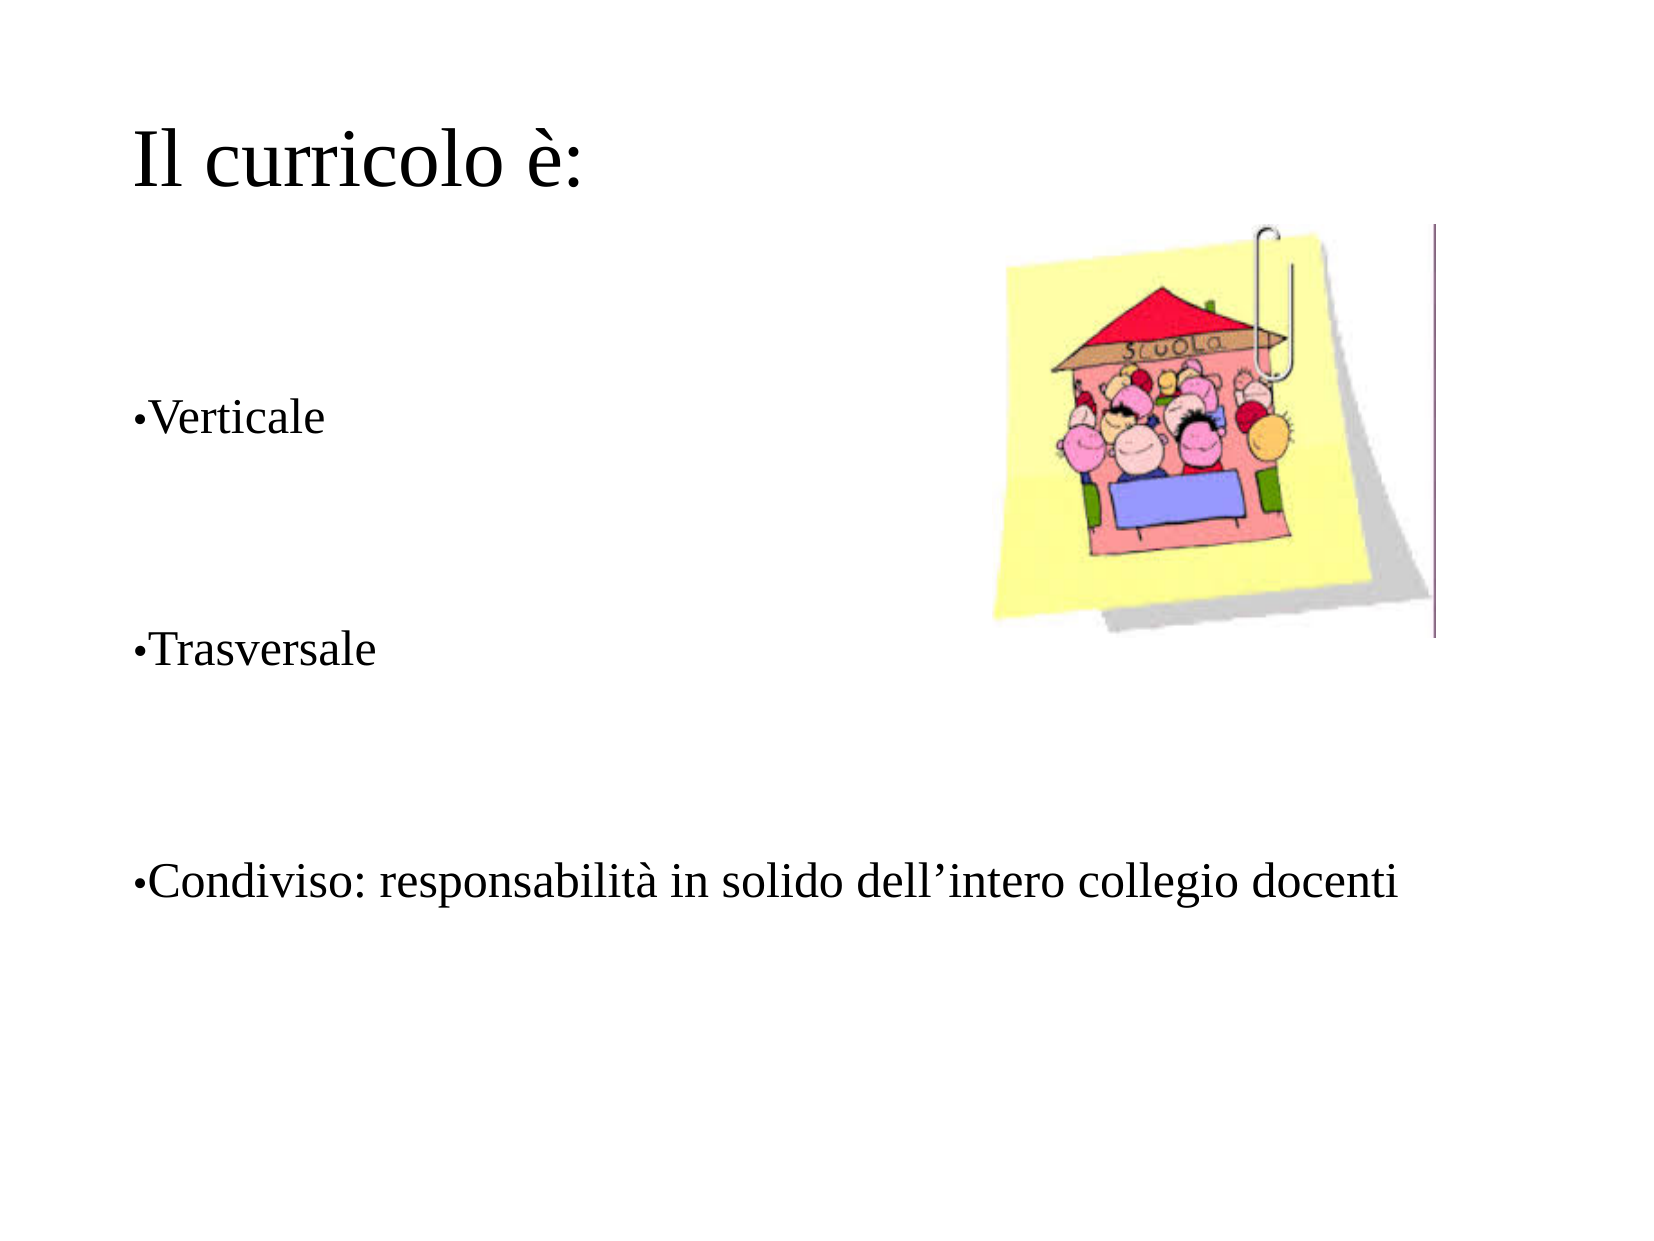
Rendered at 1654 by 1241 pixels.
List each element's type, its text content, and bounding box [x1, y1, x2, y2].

picture [992, 224, 1436, 638]
text_box Il curricolo è: •Verticale •Trasversale •Condiviso: responsabilità in solido dell’intero collegio docenti [118, 63, 1428, 923]
